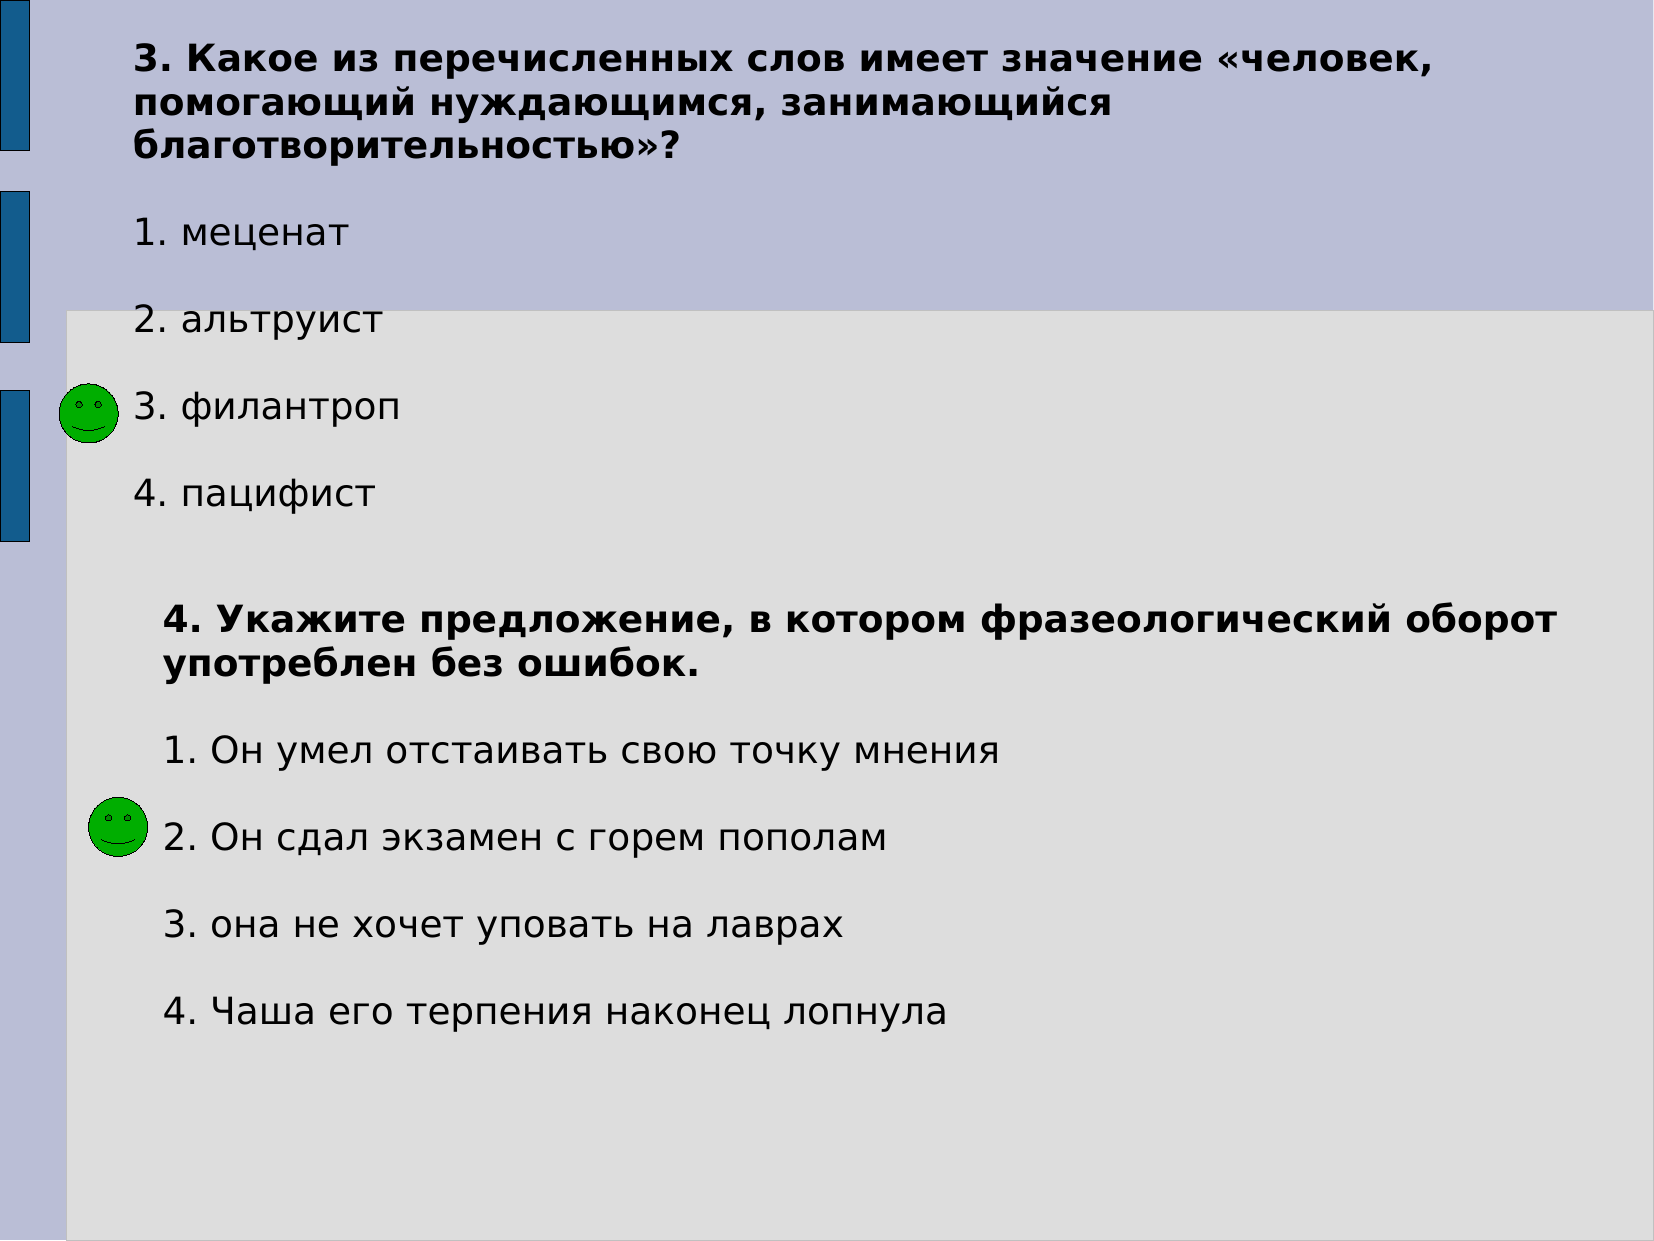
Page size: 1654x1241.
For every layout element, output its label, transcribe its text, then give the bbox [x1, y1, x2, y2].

text_box [88, 797, 148, 857]
text_box 4. Укажите предложение, в котором фразеологический оборот употреблен без ошибок. 1. Он умел отстаивать свою точку мнения 2. Он сдал экзамен с горем пополам 3. она не хочет уповать на лаврах 4. Чаша его терпения наконец лопнула [147, 590, 1625, 1041]
text_box 3. Какое из перечисленных слов имеет значение «человек, помогающий нуждающимся, занимающийся благотворительностью»? 1. меценат 2. альтруист 3. филантроп 4. пацифист [118, 29, 1654, 524]
text_box [59, 383, 119, 443]
